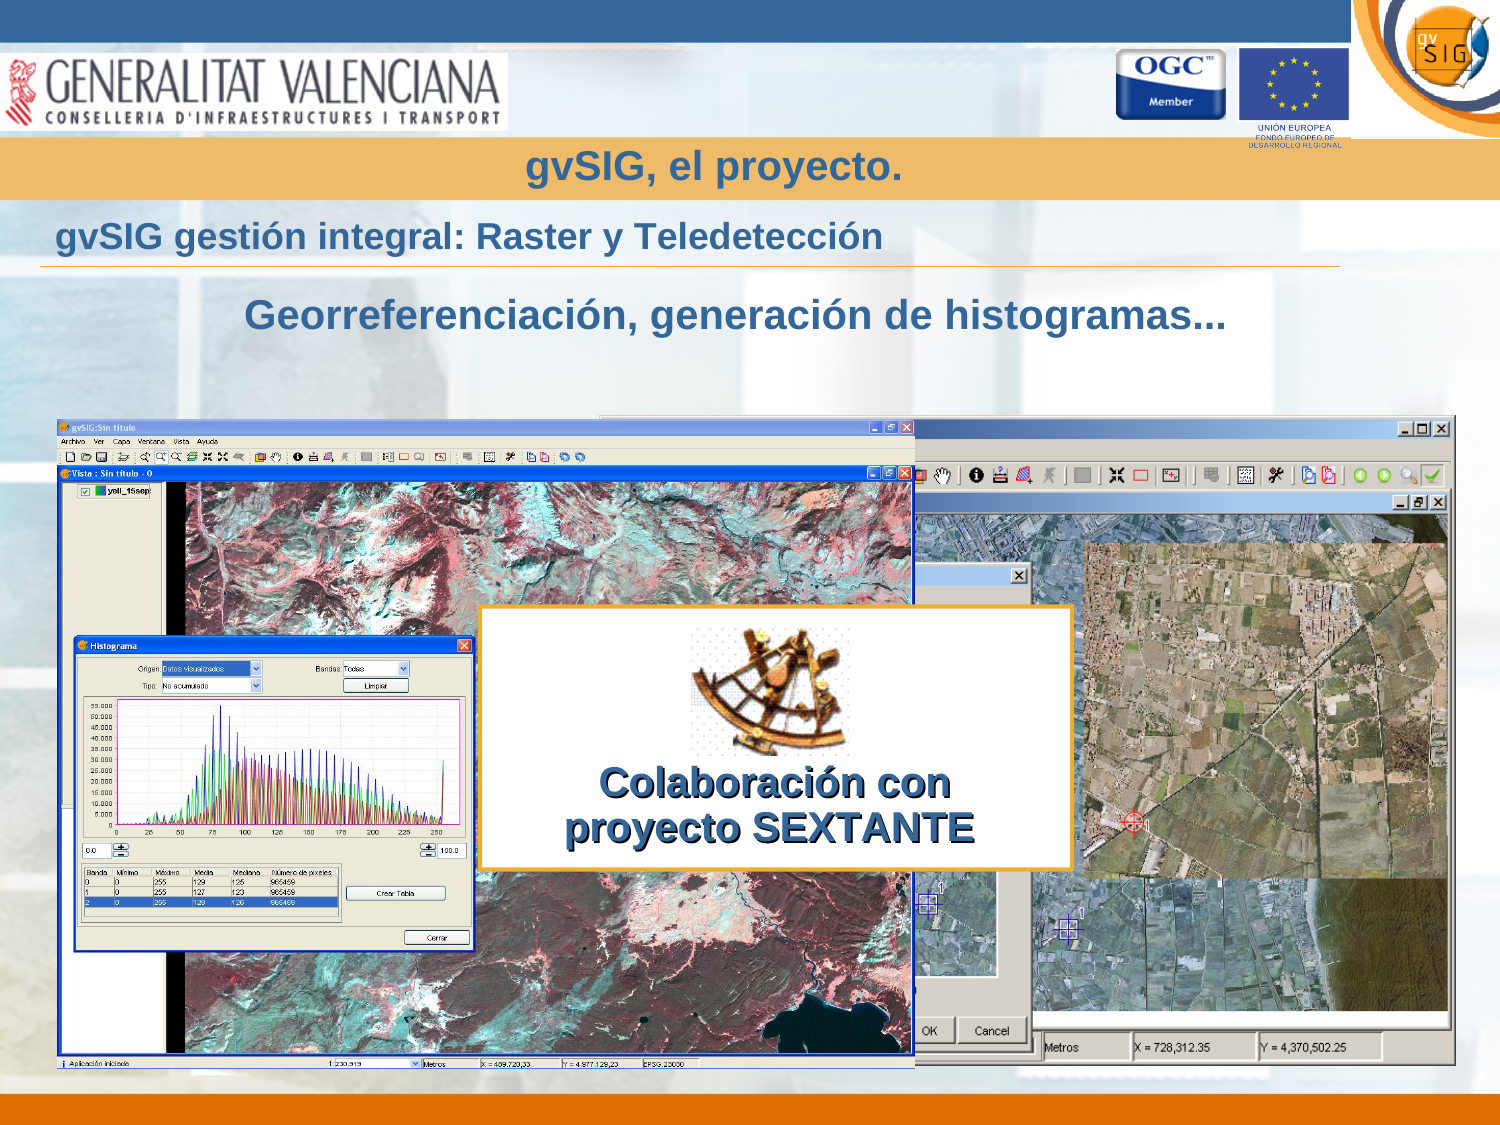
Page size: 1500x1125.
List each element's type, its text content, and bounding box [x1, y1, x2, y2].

picture [1237, 0, 1500, 139]
text_box Georreferenciación, generación de histogramas... [229, 286, 1243, 360]
picture [0, 53, 508, 131]
picture [57, 415, 1456, 1069]
picture [1116, 49, 1226, 120]
text_box gvSIG, el proyecto. [0, 137, 1429, 207]
text_box Colaboración con proyecto SEXTANTE [480, 606, 1073, 870]
text_box gvSIG gestión integral: Raster y Teledetección [40, 210, 958, 275]
